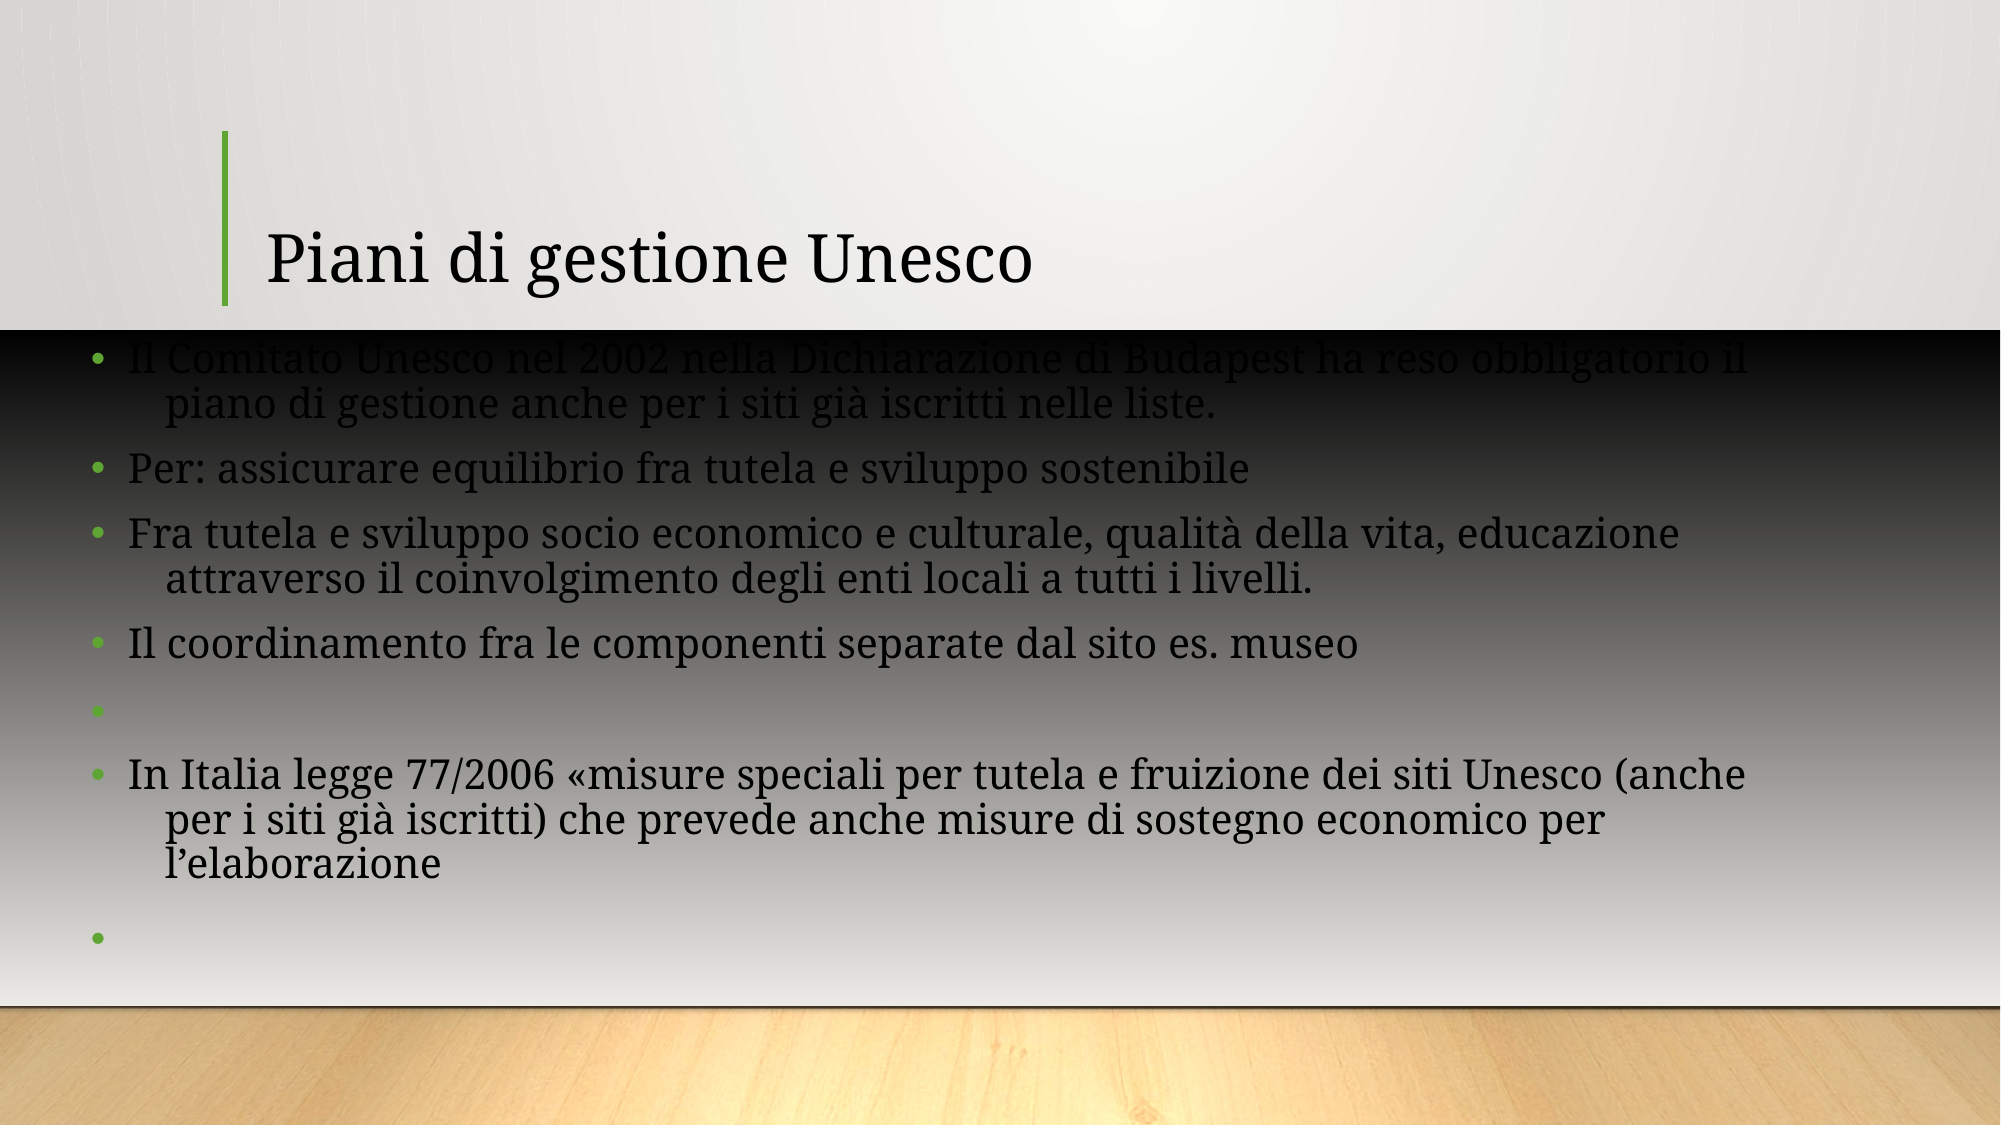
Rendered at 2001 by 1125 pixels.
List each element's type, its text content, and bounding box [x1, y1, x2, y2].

title Piani di gestione Unesco [251, 131, 1814, 305]
list Il Comitato Unesco nel 2002 nella Dichiarazione di Budapest ha reso obbligatorio il piano di gestione anche per i siti già iscritti nelle liste. Per: assicurare equilibrio fra tutela e sviluppo sostenibile Fra tutela e sviluppo socio economico e culturale, qualità della vita, educazione attraverso il coinvolgimento degli enti locali a tutti i livelli. Il coordinamento fra le componenti separate dal sito es. museo In Italia legge 77/2006 «misure speciali per tutela e fruizione dei siti Unesco (anche per i siti già iscritti) che prevede anche misure di sostegno economico per l’elaborazione [75, 330, 1814, 897]
